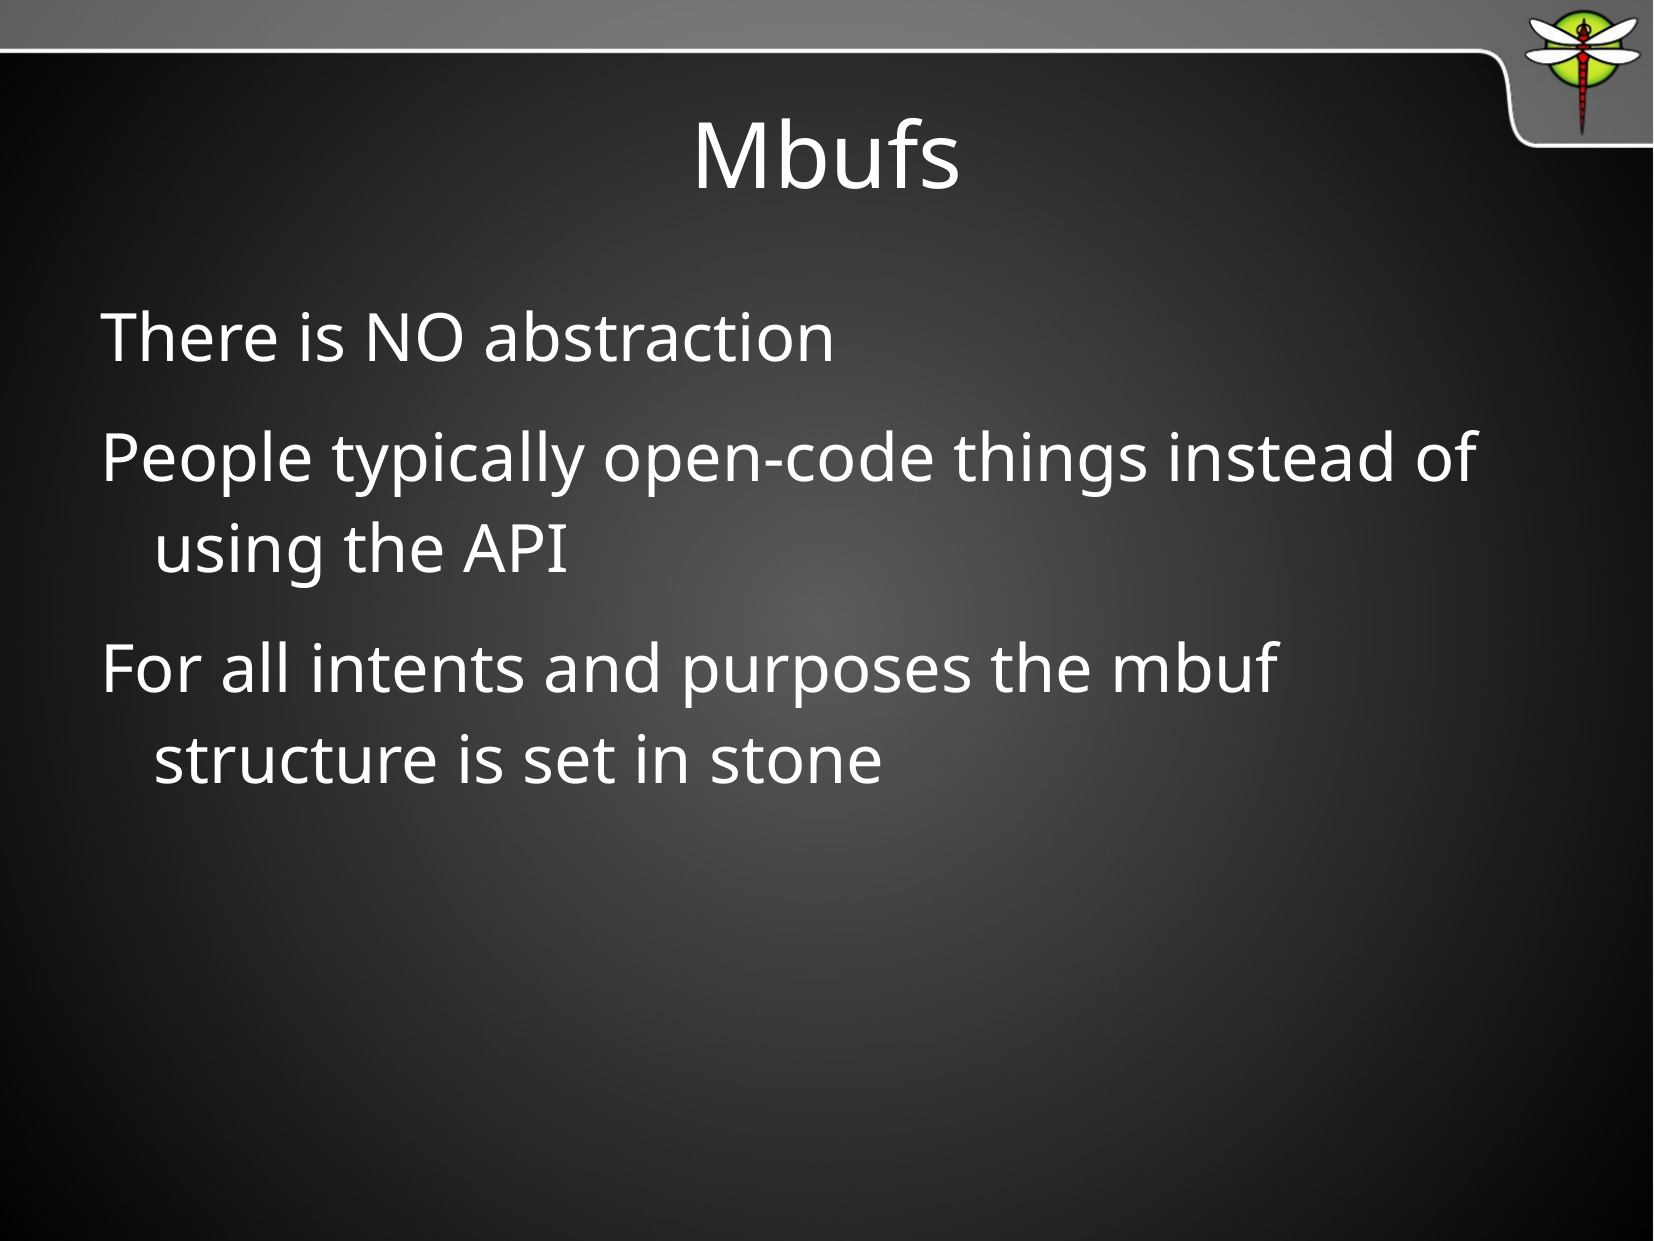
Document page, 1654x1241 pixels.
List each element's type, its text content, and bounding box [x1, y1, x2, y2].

title Mbufs [82, 56, 1571, 250]
list There is NO abstraction People typically open-code things instead of using the API For all intents and purposes the mbuf structure is set in stone [82, 290, 1571, 1094]
picture [0, 0, 1654, 1241]
